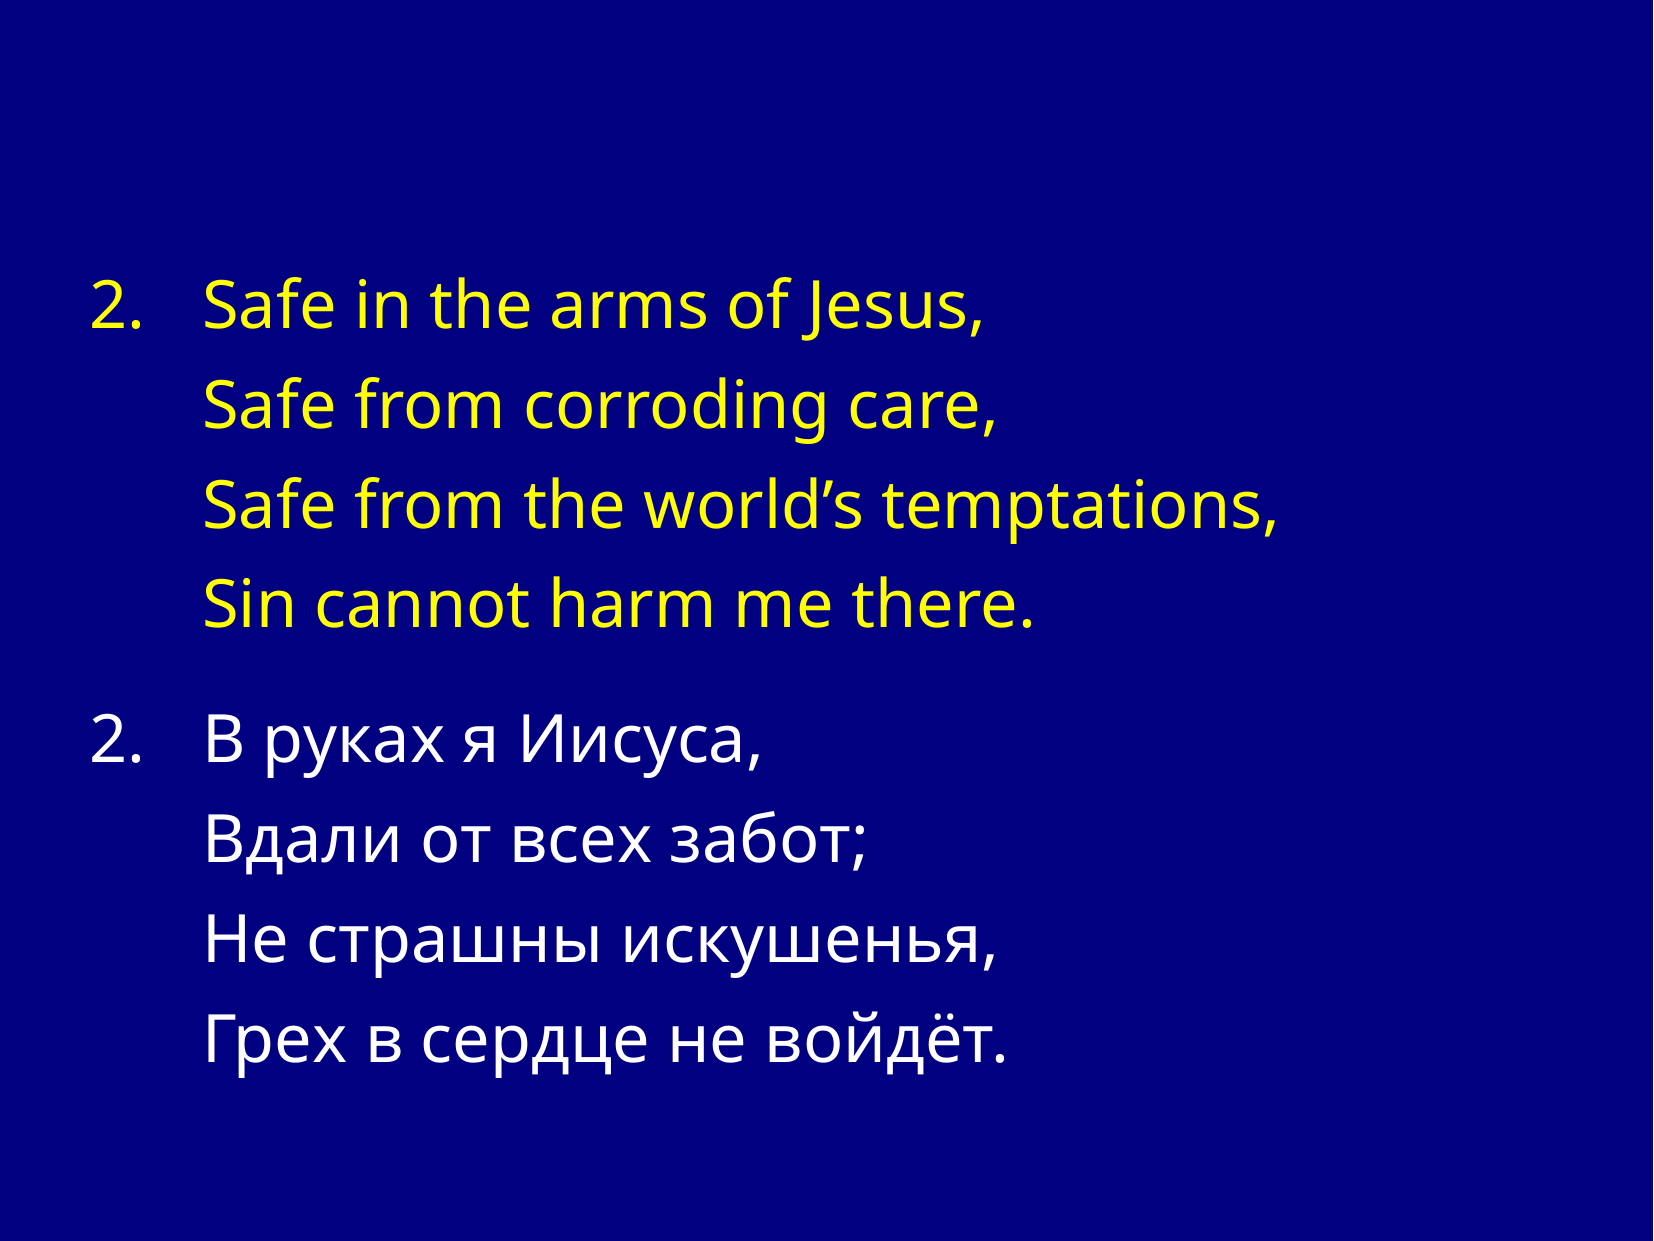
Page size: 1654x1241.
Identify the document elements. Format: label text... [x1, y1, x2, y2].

text_box 2. В руках я Иисуса, Вдали от всех забот; Не страшны искушенья, Грех в сердце не войдёт. [75, 675, 1576, 1163]
text_box 2. Safe in the arms of Jesus, Safe from corroding care, Safe from the world’s temptations, Sin cannot harm me there. [75, 150, 1576, 638]
